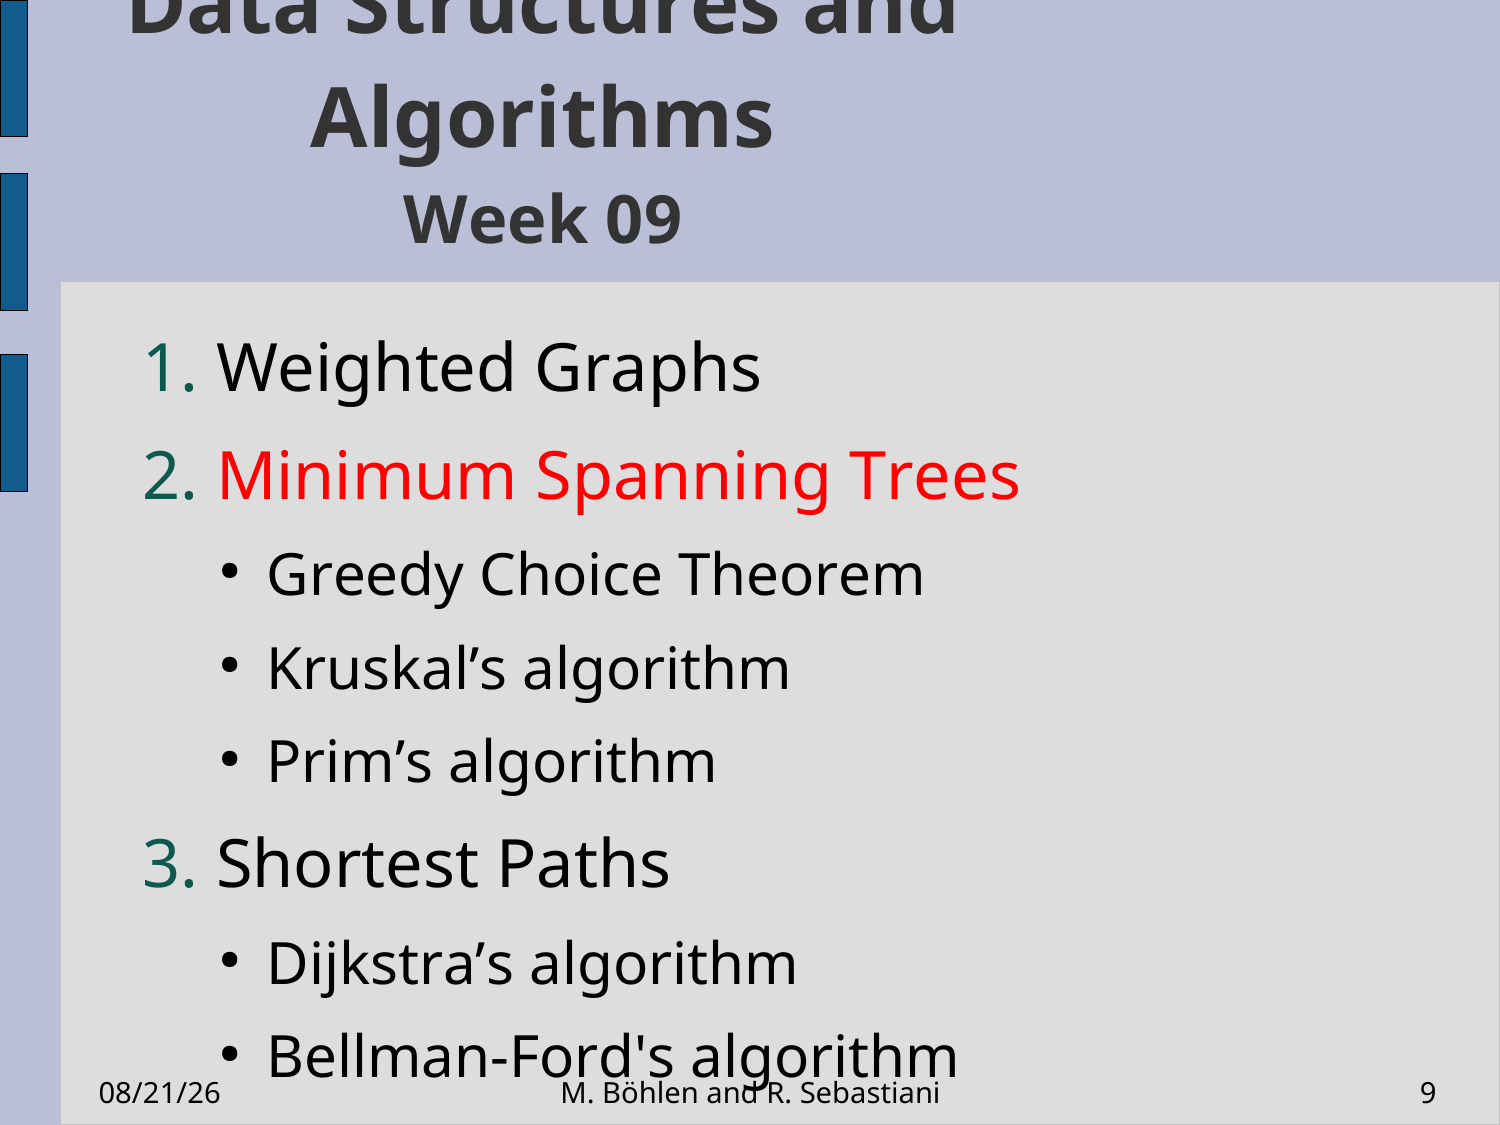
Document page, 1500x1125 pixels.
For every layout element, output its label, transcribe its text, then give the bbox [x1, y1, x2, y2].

list Weighted Graphs Minimum Spanning Trees Greedy Choice Theorem Kruskal’s algorithm Prim’s algorithm Shortest Paths Dijkstra’s algorithm Bellman-Ford's algorithm [110, 312, 1392, 1037]
title Data Structures and Algorithms Week 09 [110, 67, 1392, 271]
